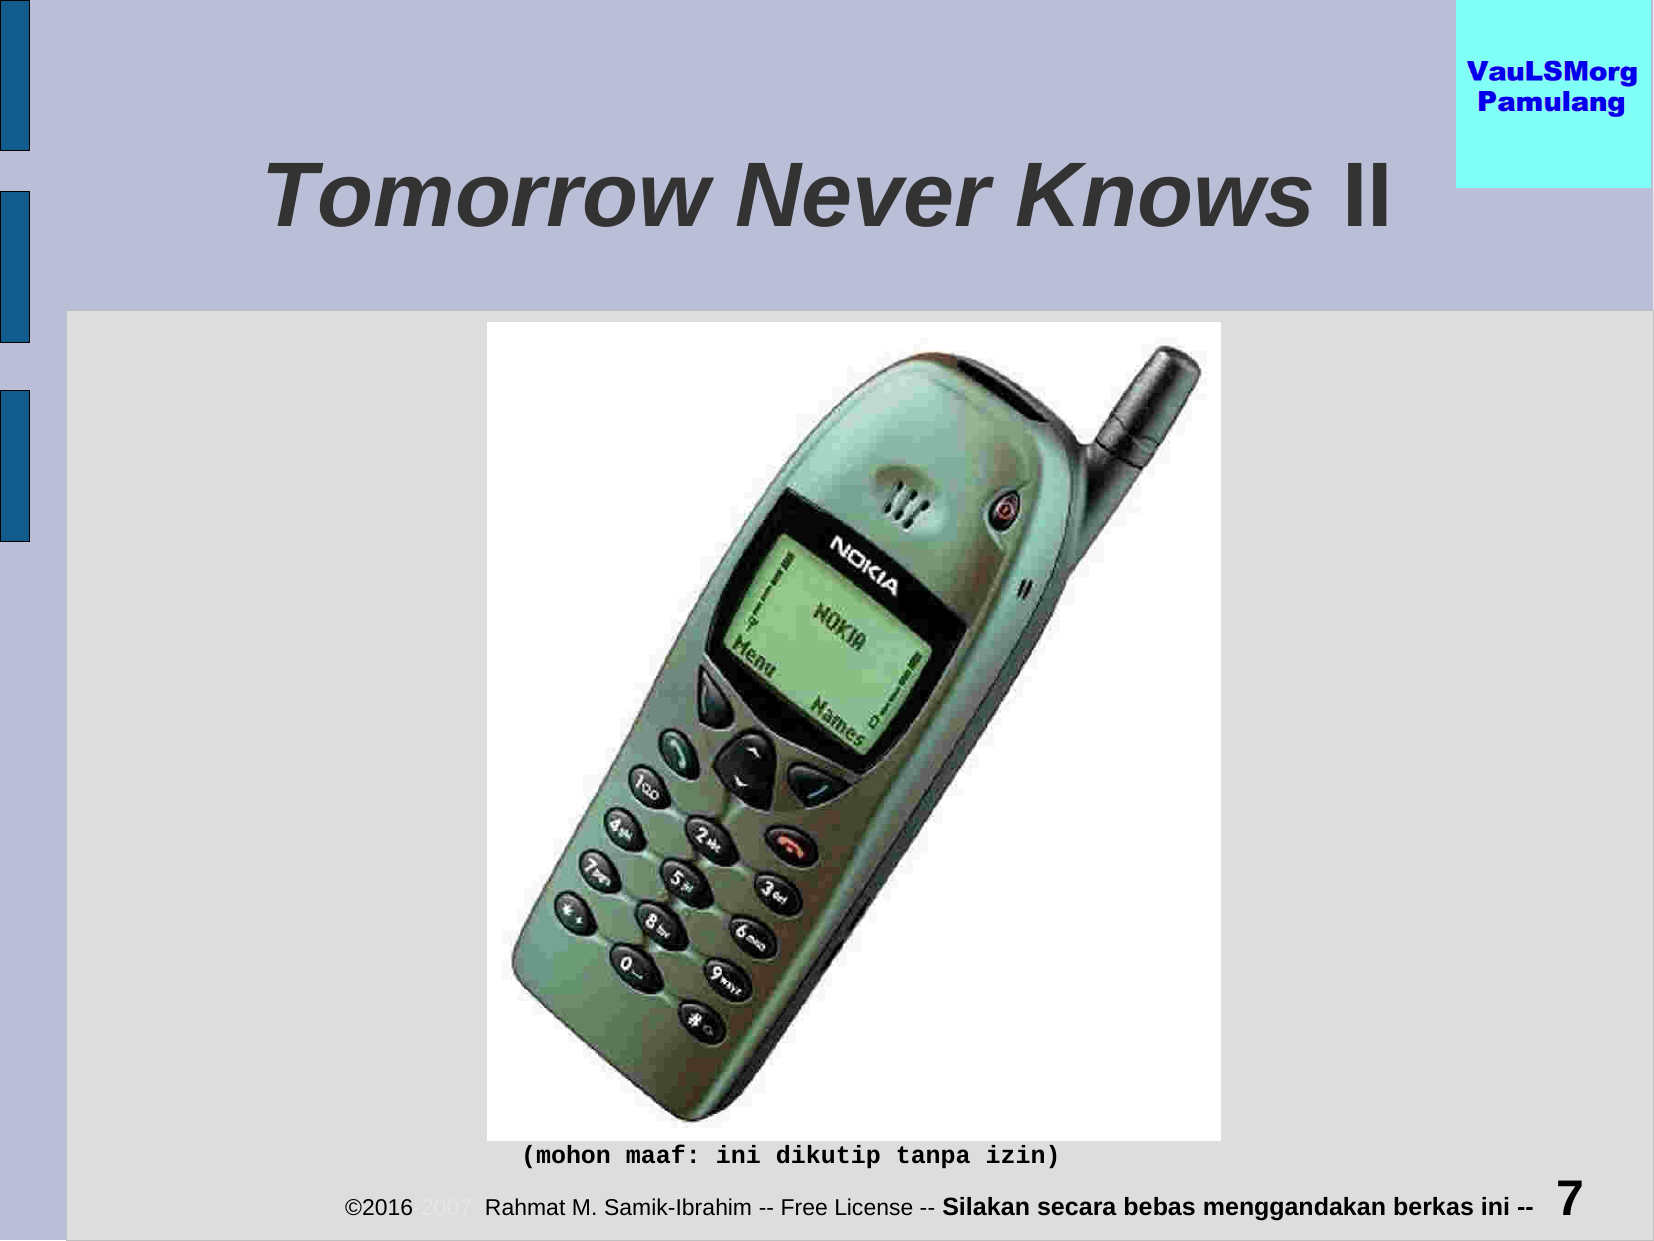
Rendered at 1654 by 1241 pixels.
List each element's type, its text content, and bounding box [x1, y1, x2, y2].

picture [1456, 0, 1651, 188]
text_box (mohon maaf: ini dikutip tanpa izin) [506, 1135, 1114, 1180]
title Tomorrow Never Knows II [121, 91, 1534, 299]
picture [487, 322, 1221, 1141]
